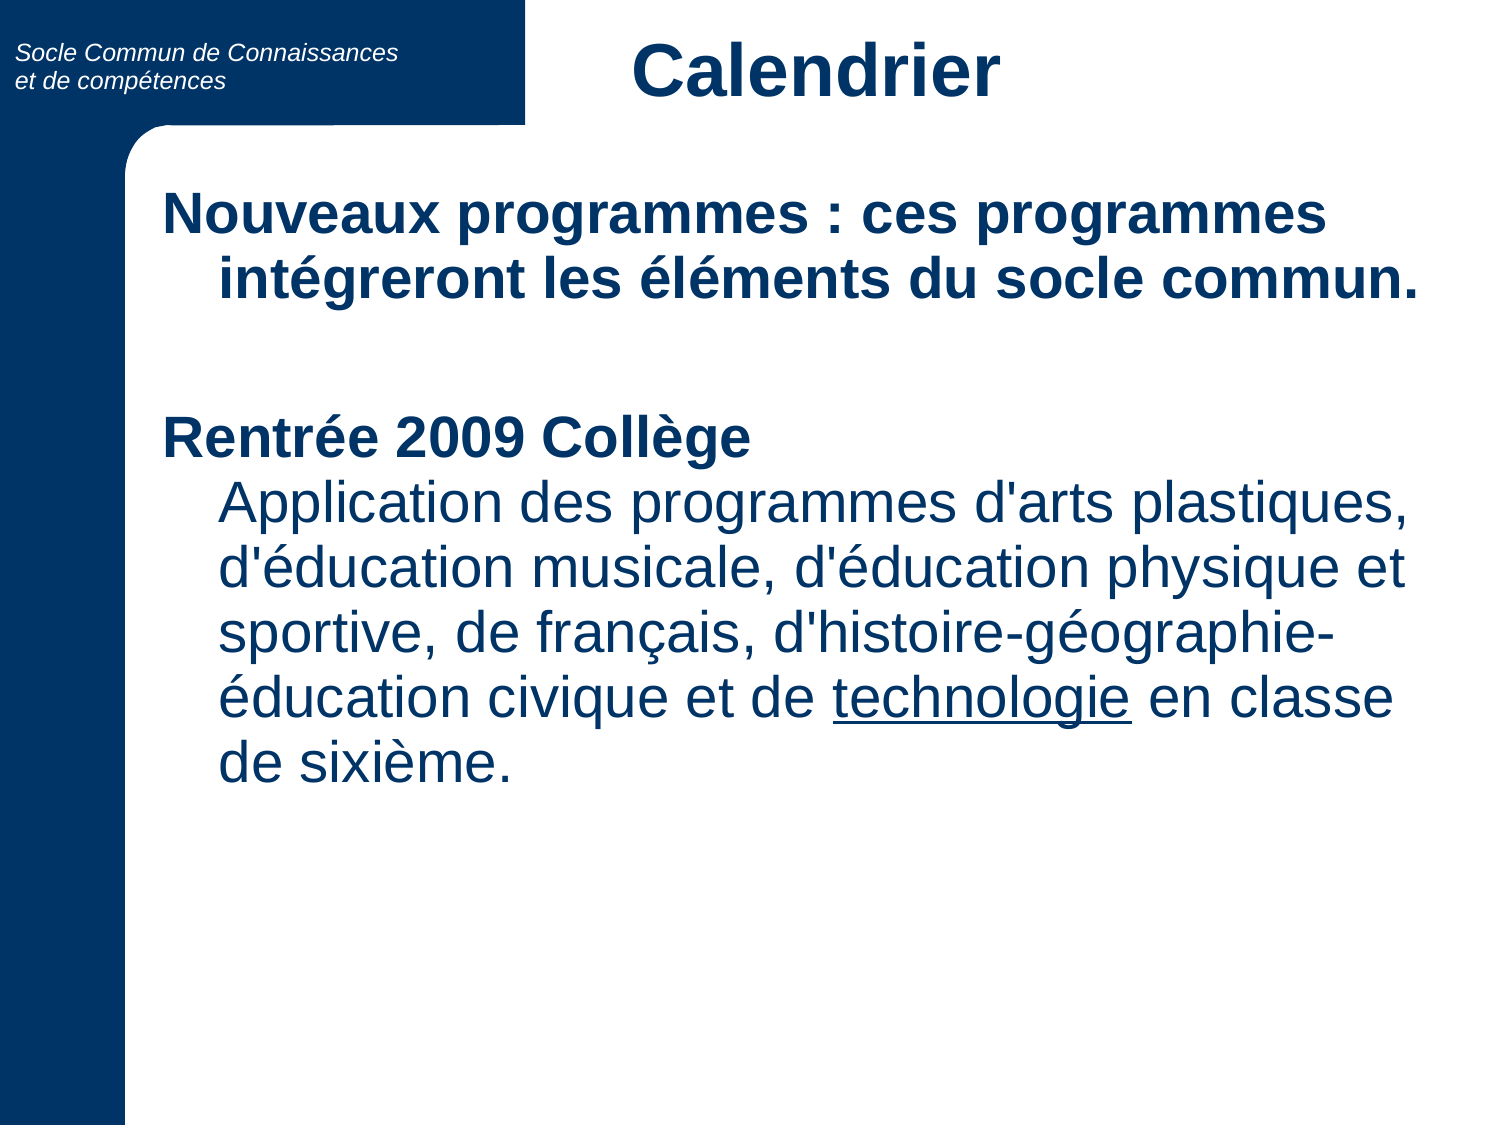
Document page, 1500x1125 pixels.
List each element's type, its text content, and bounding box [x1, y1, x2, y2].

title Calendrier [616, 7, 1049, 120]
list Nouveaux programmes : ces programmes intégreront les éléments du socle commun. Rentrée 2009 Collège Application des programmes d'arts plastiques, d'éducation musicale, d'éducation physique et sportive, de français, d'histoire-géographie-éducation civique et de technologie en classe de sixième. [147, 172, 1447, 1035]
